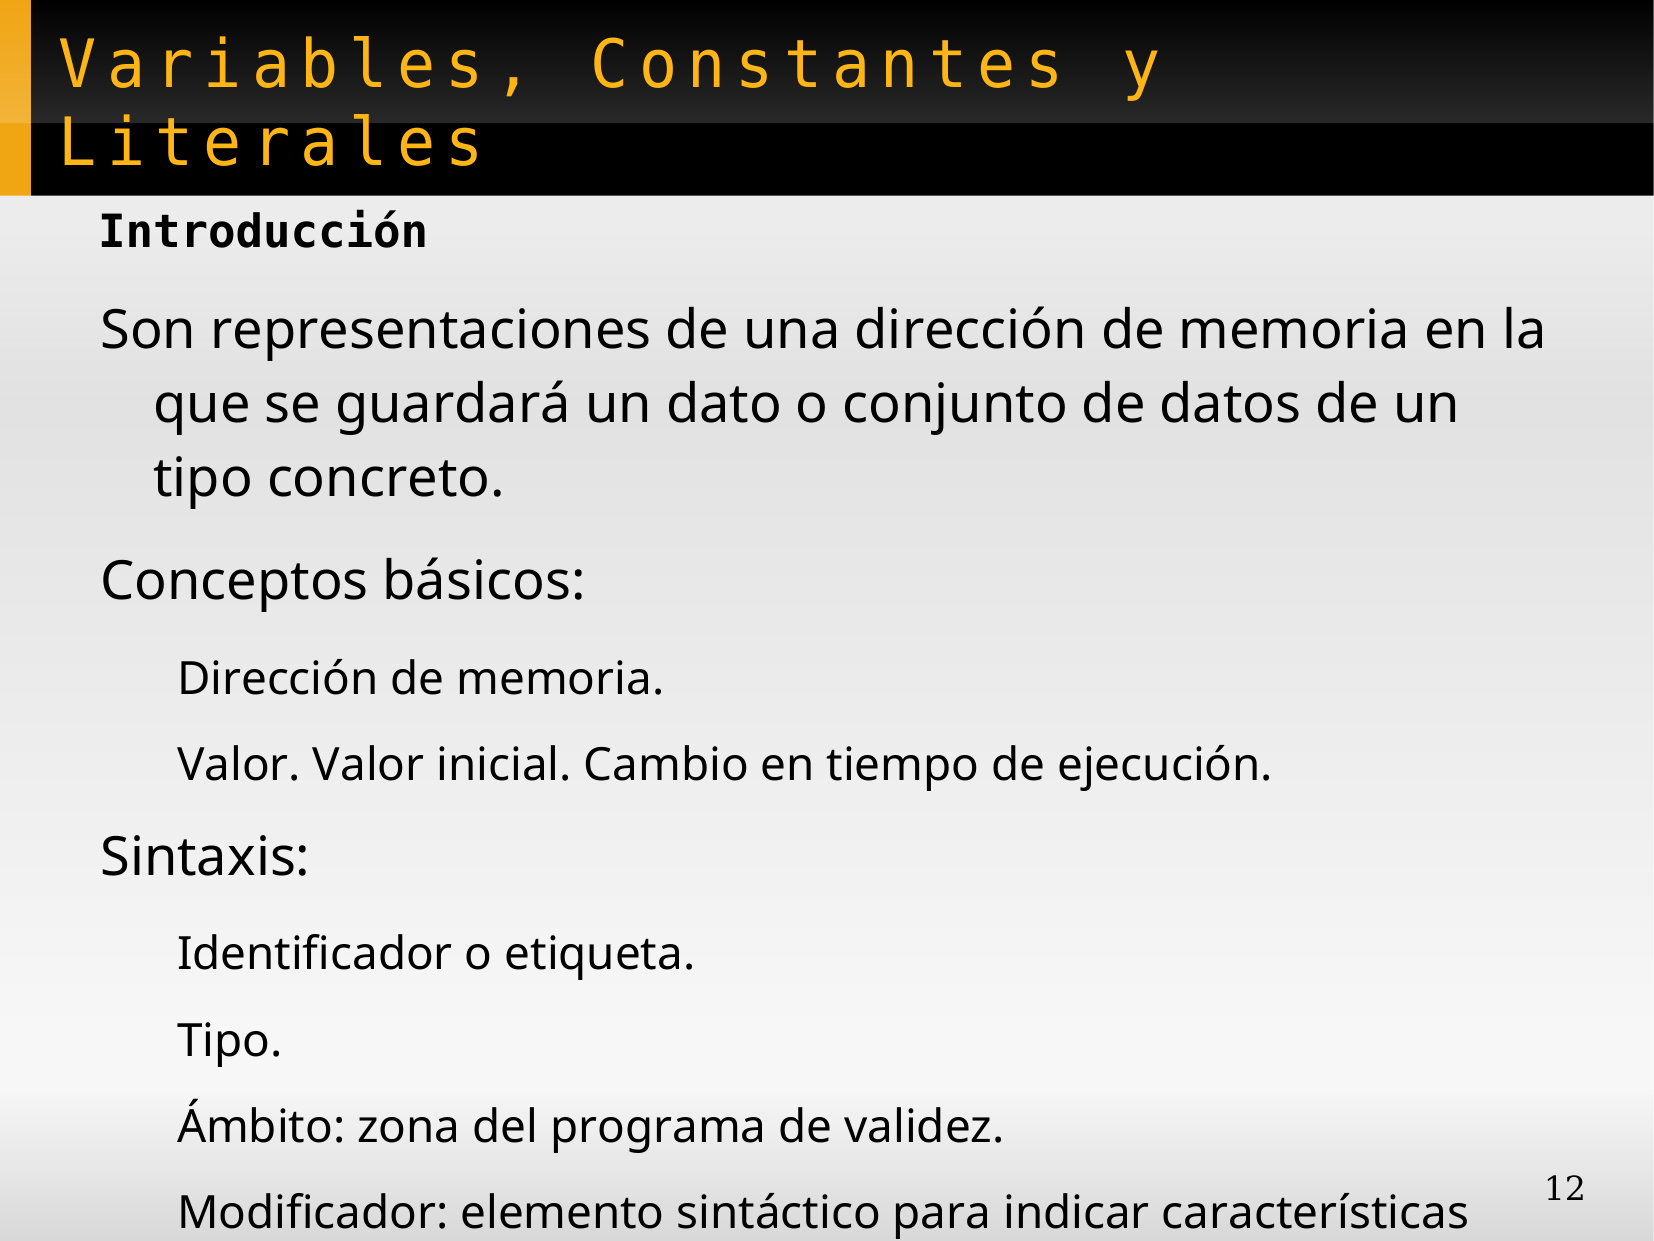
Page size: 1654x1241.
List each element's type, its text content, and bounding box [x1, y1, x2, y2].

title Variables, Constantes y Literales [59, 25, 1595, 182]
list Son representaciones de una dirección de memoria en la que se guardará un dato o conjunto de datos de un tipo concreto. Conceptos básicos: Dirección de memoria. Valor. Valor inicial. Cambio en tiempo de ejecución. Sintaxis: Identificador o etiqueta. Tipo. Ámbito: zona del programa de validez. Modificador: elemento sintáctico para indicar características como ej. ámbito de acceso, si es constante o variable,... [82, 290, 1571, 1211]
picture [0, 0, 1654, 1241]
text_box Introducción [83, 197, 443, 266]
